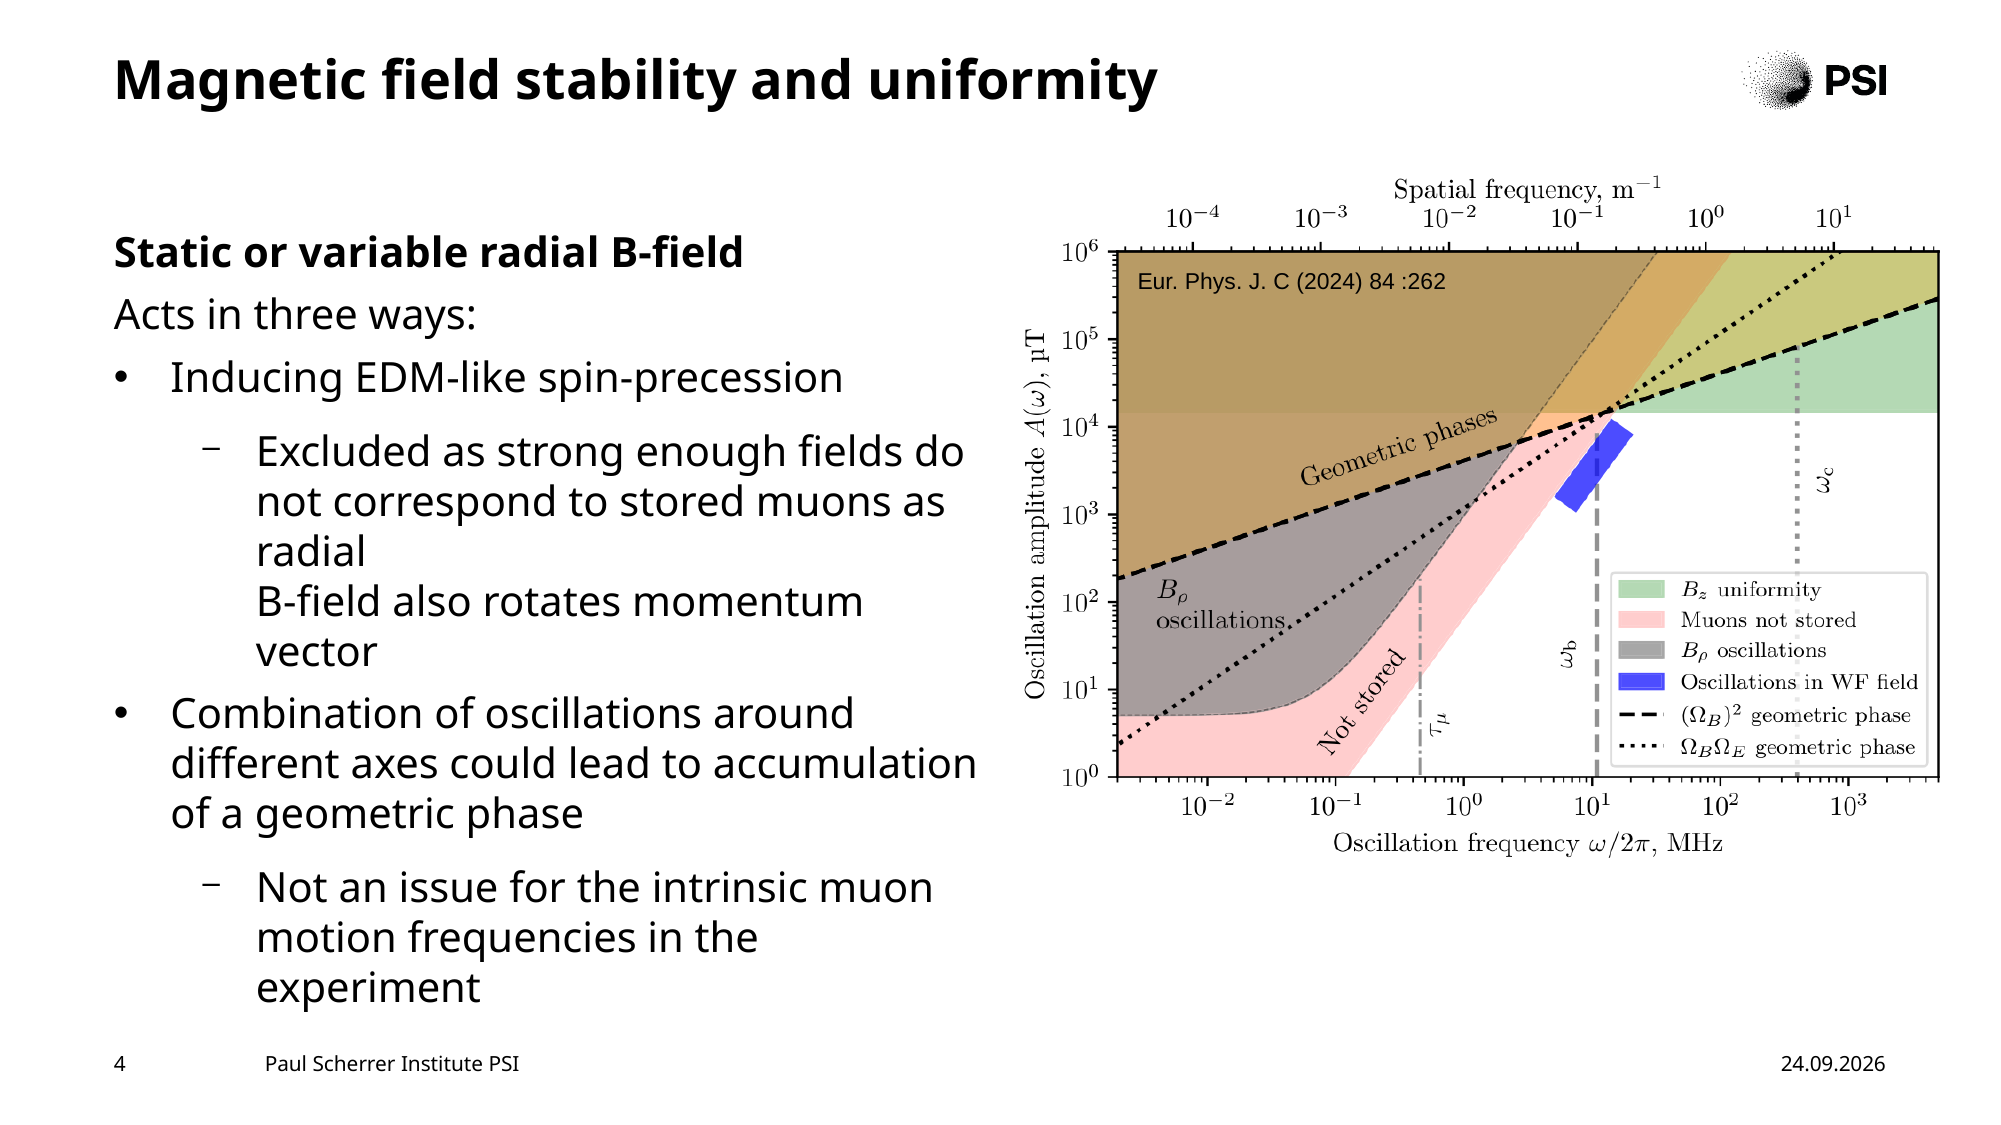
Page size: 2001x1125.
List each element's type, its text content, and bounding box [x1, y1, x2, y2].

list Static or variable radial B-field Acts in three ways: Inducing EDM-like spin-precession Excluded as strong enough fields do not correspond to stored muons as radial B-field also rotates momentum vector Combination of oscillations around different axes could lead to accumulation of a geometric phase Not an issue for the intrinsic muon motion frequencies in the experiment [114, 225, 983, 988]
picture [982, 152, 1996, 865]
title Magnetic field stability and uniformity [114, 45, 1585, 179]
text_box Eur. Phys. J. C (2024) 84 :262 [1122, 261, 1468, 302]
